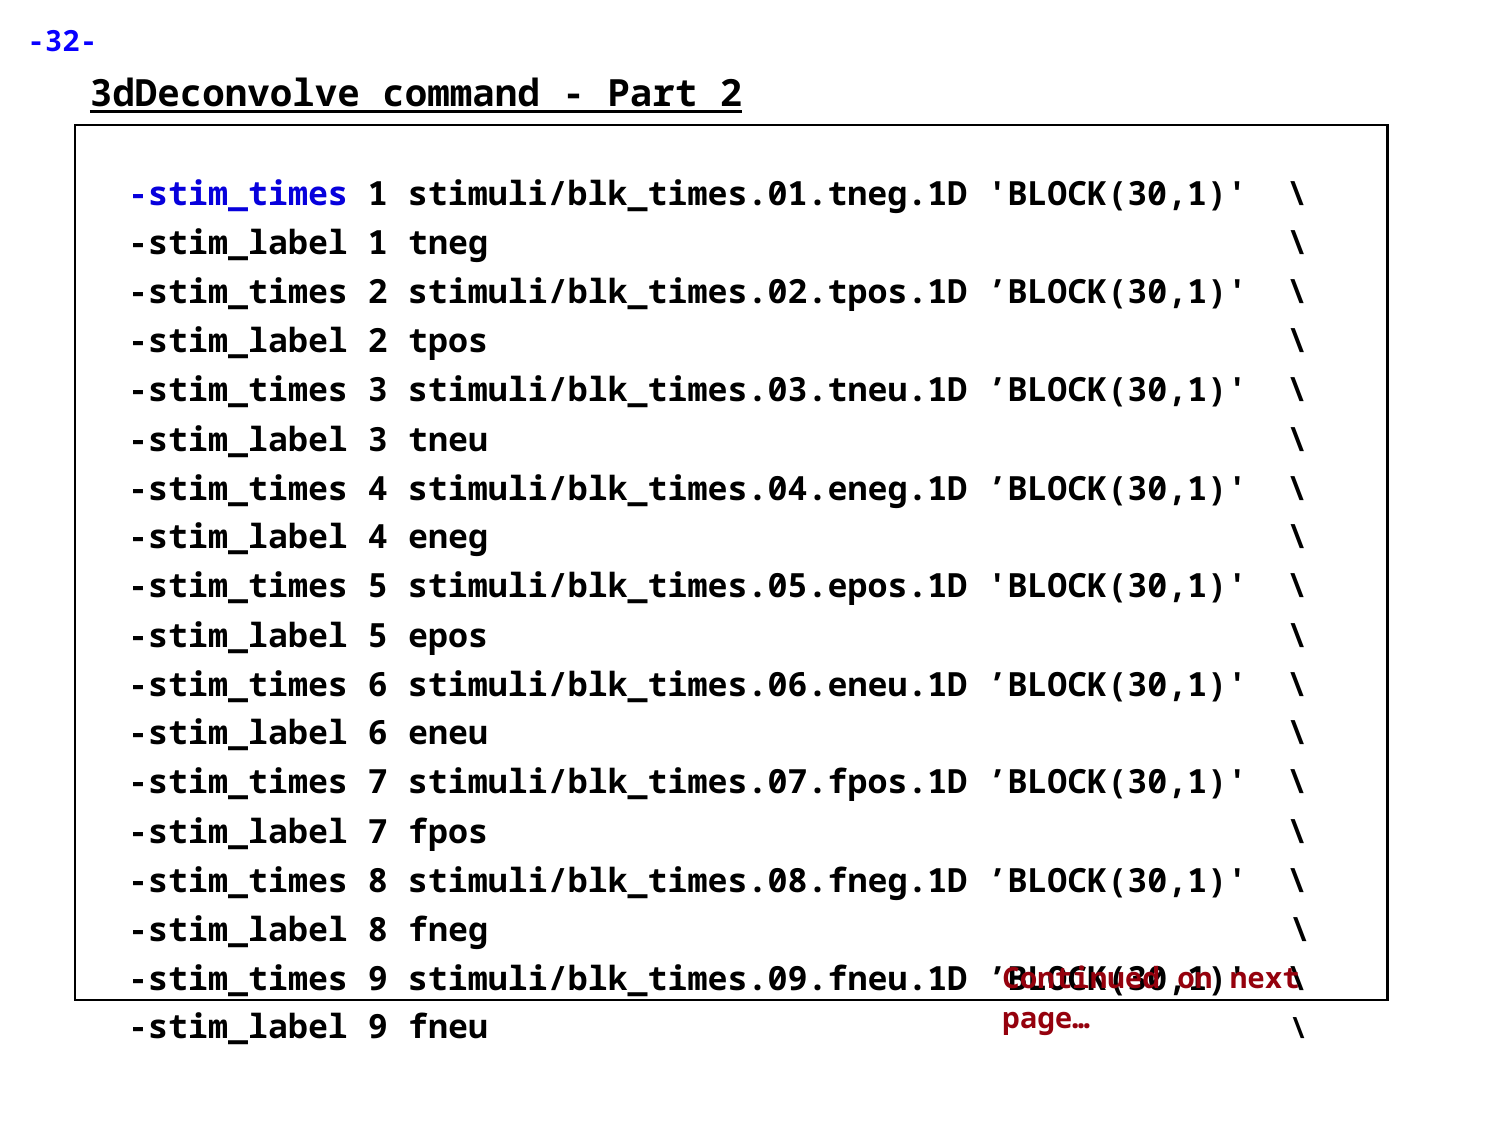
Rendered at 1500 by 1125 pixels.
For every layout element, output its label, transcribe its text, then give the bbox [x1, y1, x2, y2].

text_box Continued on next page… [987, 949, 1388, 1045]
list 3dDeconvolve command - Part 2 -stim_times 1 stimuli/blk_times.01.tneg.1D 'BLOCK(30,1)' \ -stim_label 1 tneg \ -stim_times 2 stimuli/blk_times.02.tpos.1D ’BLOCK(30,1)' \ -stim_label 2 tpos \ -stim_times 3 stimuli/blk_times.03.tneu.1D ’BLOCK(30,1)' \ -stim_label 3 tneu \ -stim_times 4 stimuli/blk_times.04.eneg.1D ’BLOCK(30,1)' \ -stim_label 4 eneg \ -stim_times 5 stimuli/blk_times.05.epos.1D 'BLOCK(30,1)' \ -stim_label 5 epos \ -stim_times 6 stimuli/blk_times.06.eneu.1D ’BLOCK(30,1)' \ -stim_label 6 eneu \ -stim_times 7 stimuli/blk_times.07.fpos.1D ’BLOCK(30,1)' \ -stim_label 7 fpos \ -stim_times 8 stimuli/blk_times.08.fneg.1D ’BLOCK(30,1)' \ -stim_label 8 fneg \ -stim_times 9 stimuli/blk_times.09.fneu.1D ’BLOCK(30,1)' \ -stim_label 9 fneu \ -stim_times: Our 9 regressors of interest are given using -stim_times option [75, 62, 1438, 1125]
list 3dDeconvolve command - Part 2 -stim_times 1 stimuli/blk_times.01.tneg.1D 'BLOCK(30,1)' \ -stim_label 1 tneg \ -stim_times 2 stimuli/blk_times.02.tpos.1D ’BLOCK(30,1)' \ -stim_label 2 tpos \ -stim_times 3 stimuli/blk_times.03.tneu.1D ’BLOCK(30,1)' \ -stim_label 3 tneu \ -stim_times 4 stimuli/blk_times.04.eneg.1D ’BLOCK(30,1)' \ -stim_label 4 eneg \ -stim_times 5 stimuli/blk_times.05.epos.1D 'BLOCK(30,1)' \ -stim_label 5 epos \ -stim_times 6 stimuli/blk_times.06.eneu.1D ’BLOCK(30,1)' \ -stim_label 6 eneu \ -stim_times 7 stimuli/blk_times.07.fpos.1D ’BLOCK(30,1)' \ -stim_label 7 fpos \ -stim_times 8 stimuli/blk_times.08.fneg.1D ’BLOCK(30,1)' \ -stim_label 8 fneg \ -stim_times 9 stimuli/blk_times.09.fneu.1D ’BLOCK(30,1)' \ -stim_label 9 fneu \ -stim_times: Our 9 regressors of interest are given using -stim_times option [76, 126, 1386, 999]
